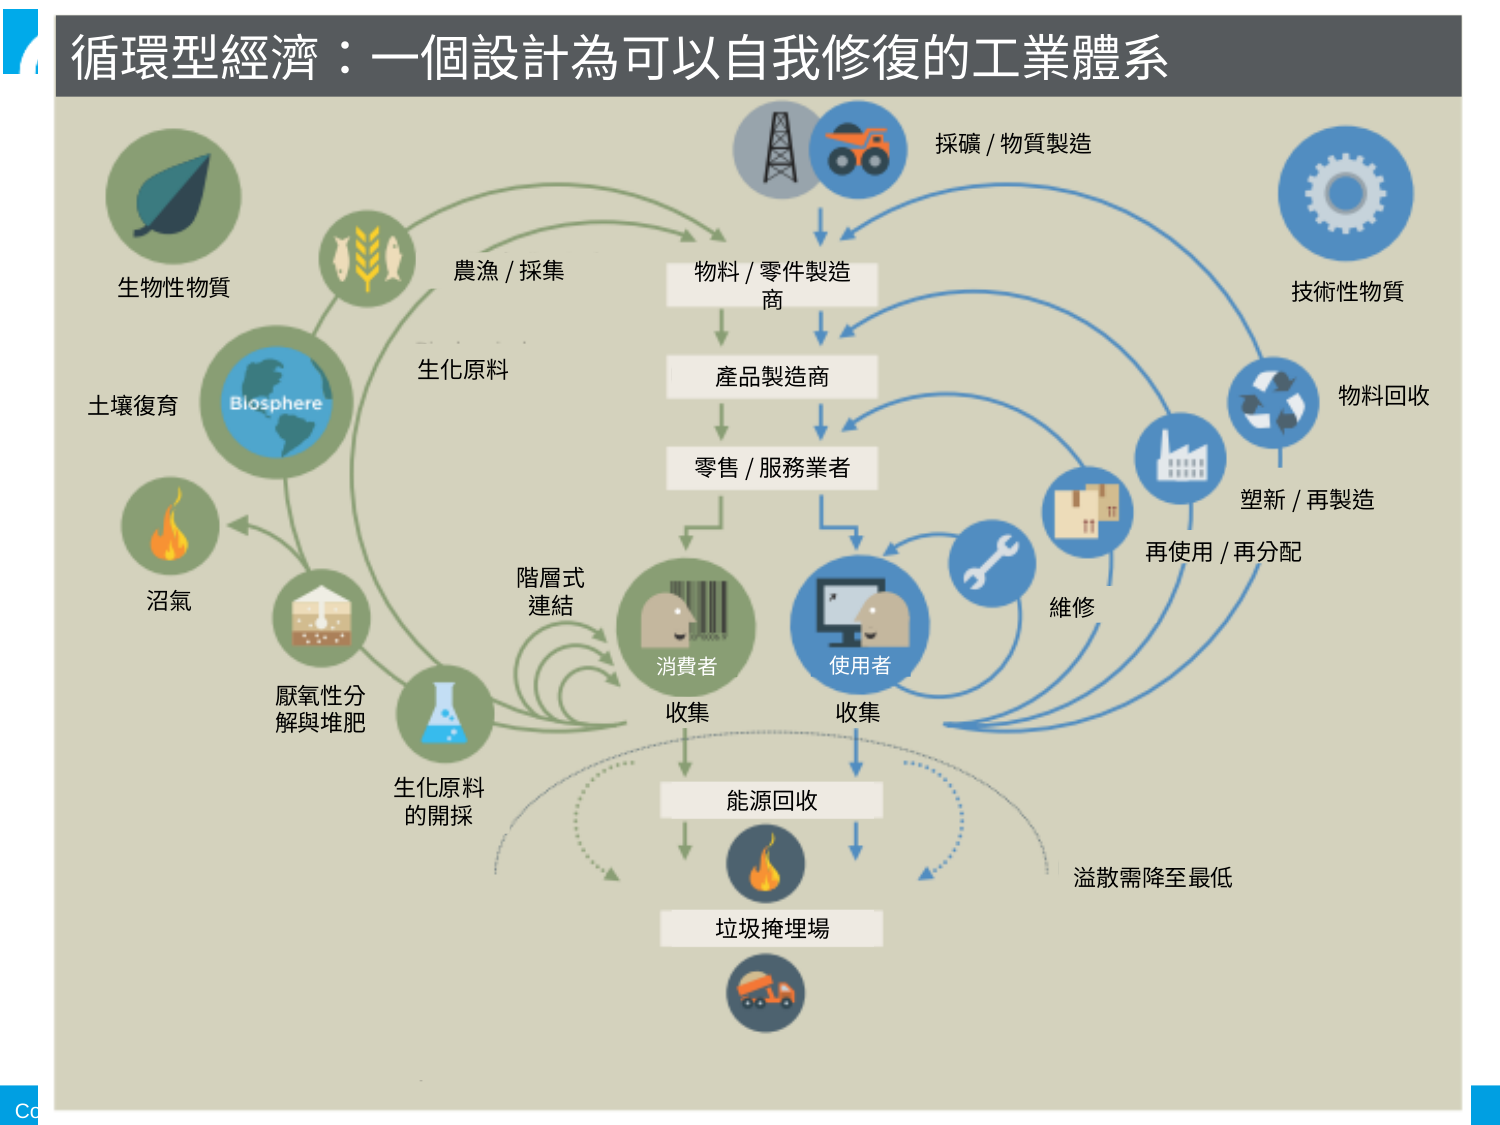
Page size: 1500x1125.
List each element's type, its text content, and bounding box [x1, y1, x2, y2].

text_box 循環型經濟：一個設計為可以自我修復的工業體系 [55, 15, 1462, 97]
text_box 生化原料 [391, 343, 536, 395]
text_box 生化原料的開採 [368, 769, 510, 834]
text_box [71, 969, 1314, 1085]
text_box 農漁/採集 [416, 252, 603, 289]
text_box 收集 [637, 697, 739, 728]
text_box 垃圾掩埋場 [671, 909, 874, 947]
text_box 零售/服務業者 [671, 449, 874, 486]
text_box 生物性物質 [76, 270, 273, 304]
text_box 能源回收 [671, 782, 874, 819]
text_box 技術性物質 [1249, 266, 1448, 316]
text_box 產品製造商 [671, 358, 874, 395]
picture [19, 3, 1471, 1125]
text_box 厭氧性分解與堆肥 [250, 676, 392, 741]
text_box 土壤復育 [71, 385, 196, 426]
text_box 階層式連結 [492, 568, 611, 614]
text_box 收集 [807, 697, 909, 728]
text_box 物料回收 [1321, 371, 1448, 419]
text_box 維修 [1034, 586, 1157, 623]
text_box 再使用/再分配 [1130, 530, 1322, 564]
text_box 沼氣 [115, 577, 224, 623]
text_box 採礦/物質製造 [920, 117, 1215, 170]
text_box 消費者 [637, 655, 738, 678]
text_box 使用者 [810, 654, 911, 677]
text_box 物料/零件製造商 [671, 266, 874, 304]
text_box 溢散需降至最低 [1058, 855, 1295, 892]
text_box 塑新/再製造 [1226, 467, 1417, 531]
